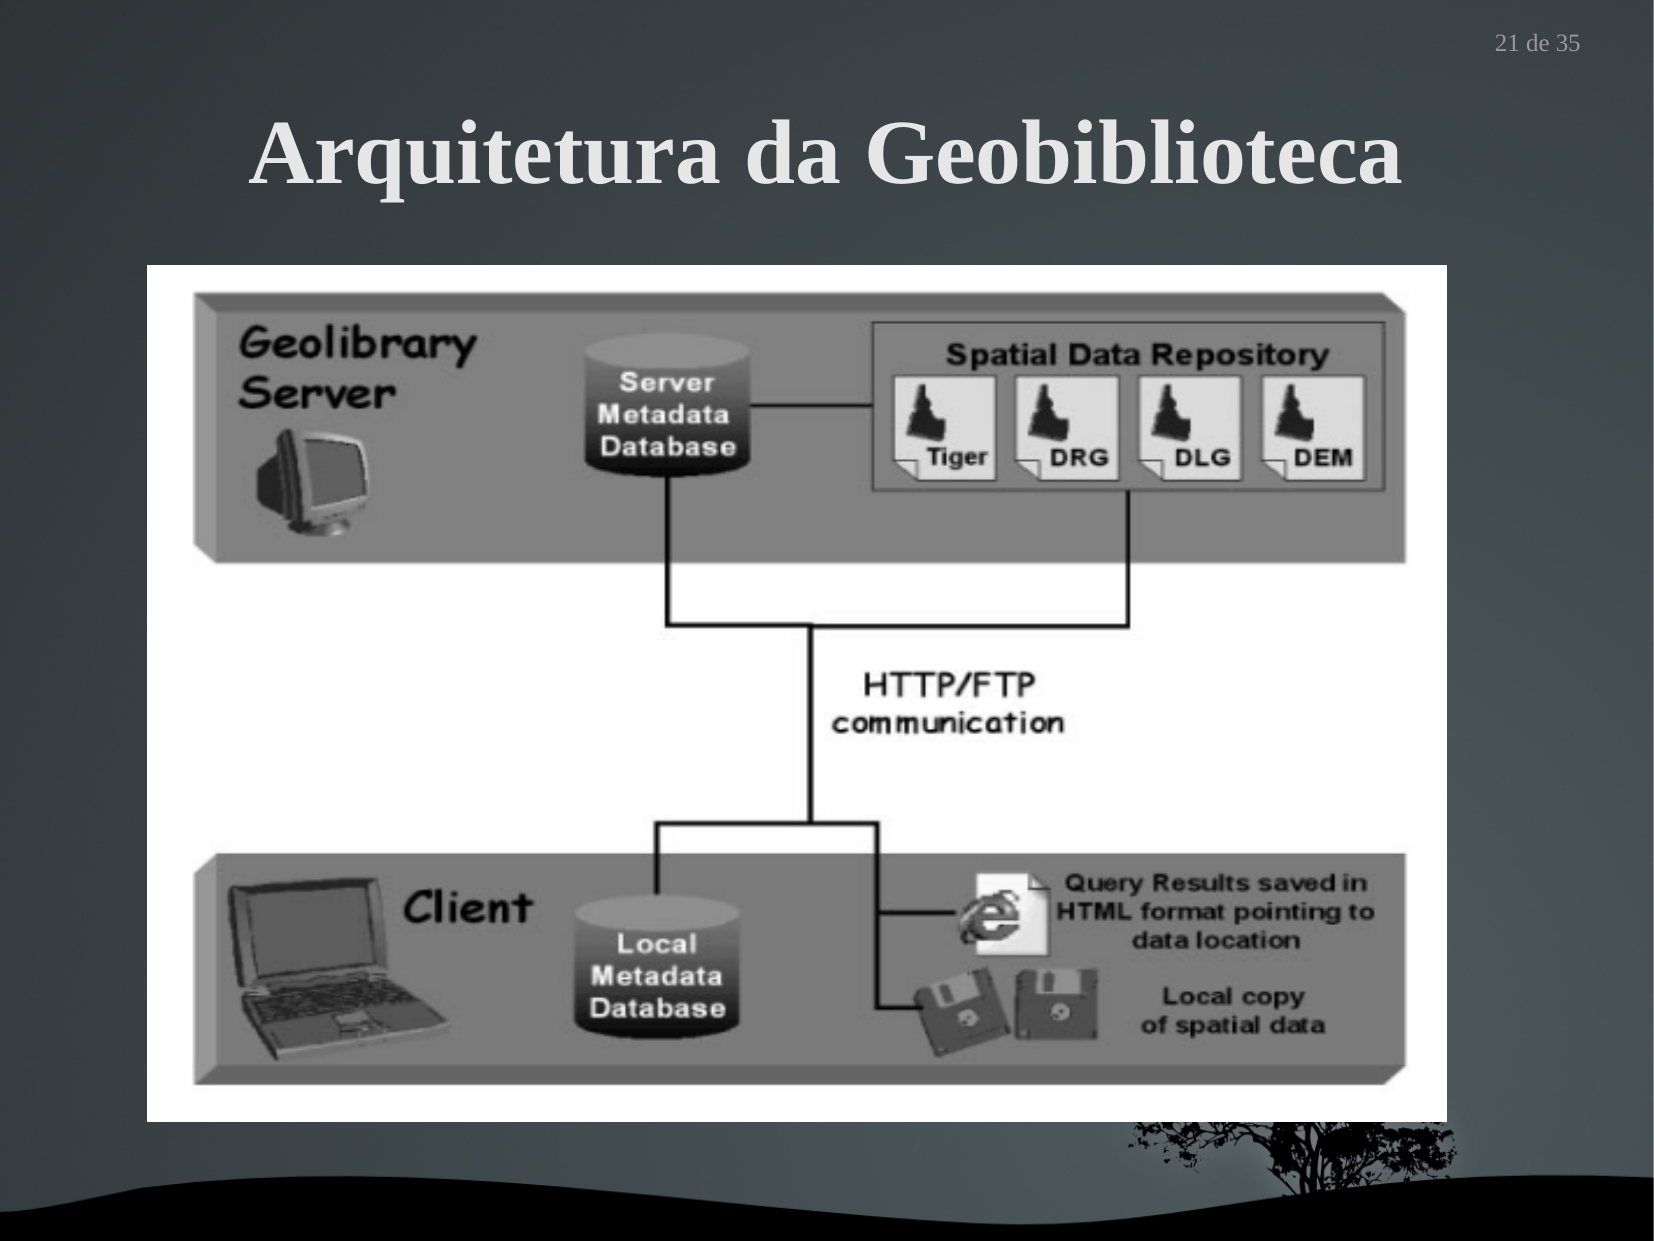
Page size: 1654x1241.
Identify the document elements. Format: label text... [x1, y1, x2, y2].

picture [0, 0, 1654, 1241]
title Arquitetura da Geobiblioteca [82, 49, 1571, 257]
